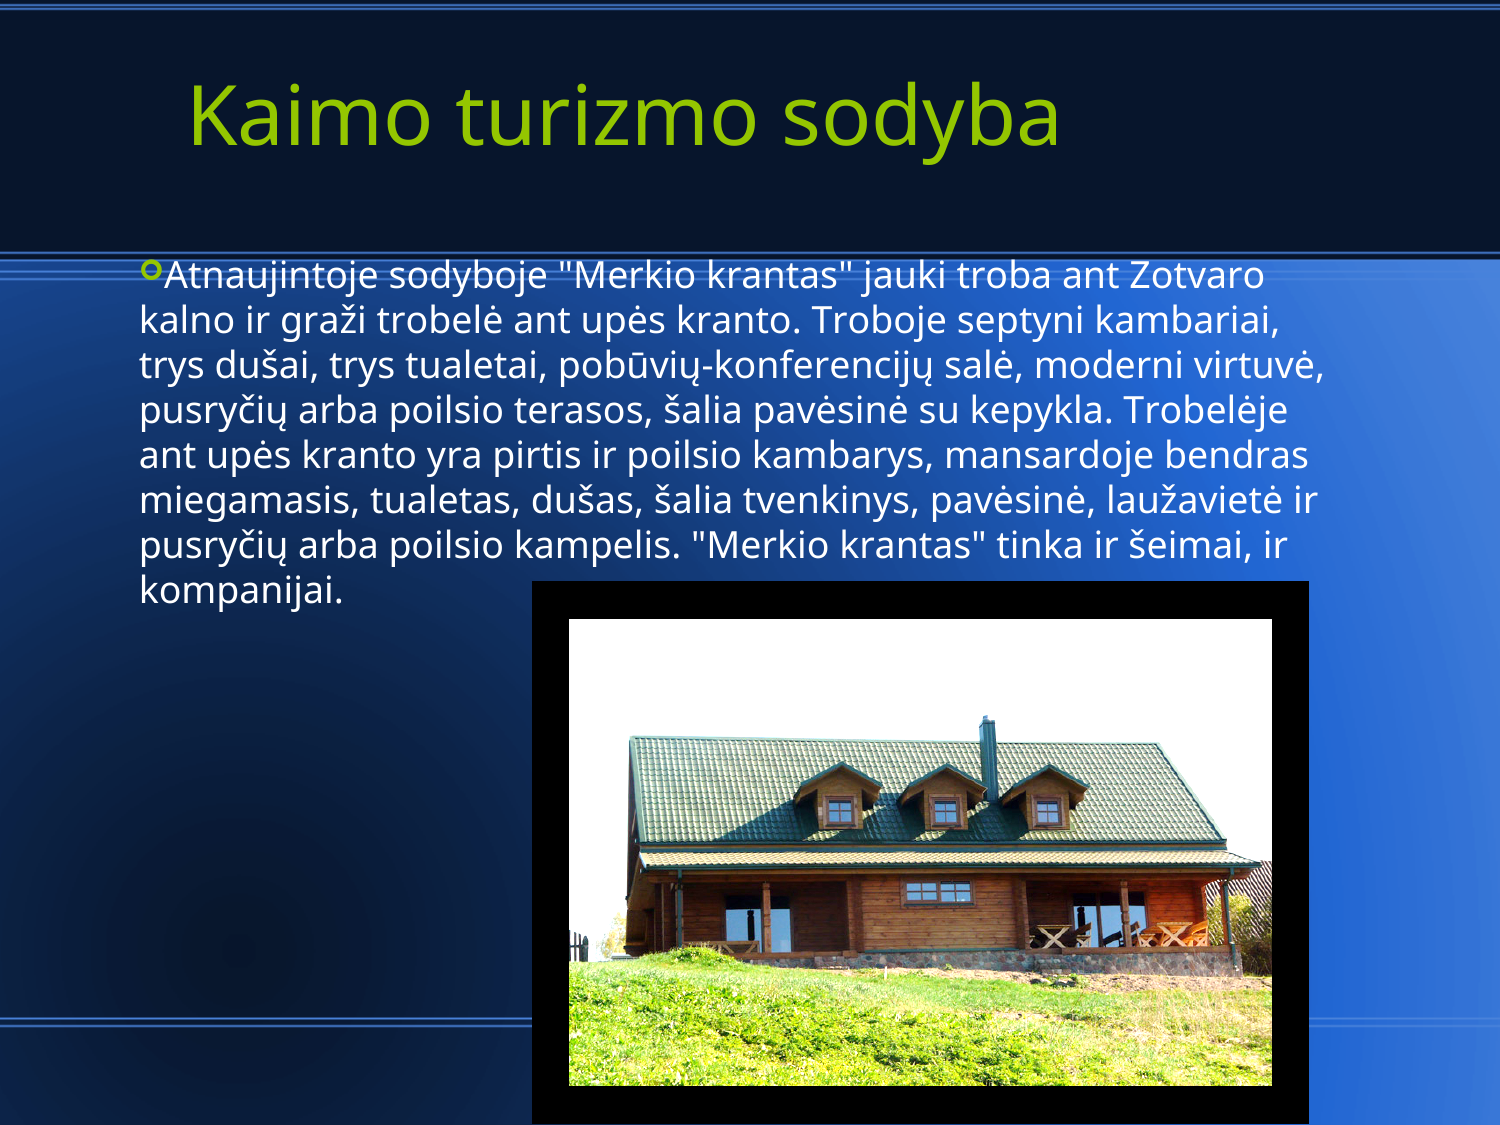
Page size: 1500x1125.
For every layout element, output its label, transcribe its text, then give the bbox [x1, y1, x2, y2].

title Kaimo turizmo sodyba [171, 54, 1324, 243]
picture [569, 618, 1272, 1087]
list Atnaujintoje sodyboje "Merkio krantas" jauki troba ant Zotvaro kalno ir graži trobelė ant upės kranto. Troboje septyni kambariai, trys dušai, trys tualetai, pobūvių-konferencijų salė, moderni virtuvė, pusryčių arba poilsio terasos, šalia pavėsinė su kepykla. Trobelėje ant upės kranto yra pirtis ir poilsio kambarys, mansardoje bendras miegamasis, tualetas, dušas, šalia tvenkinys, pavėsinė, laužavietė ir pusryčių arba poilsio kampelis. "Merkio krantas" tinka ir šeimai, ir kompanijai. [123, 243, 1365, 632]
